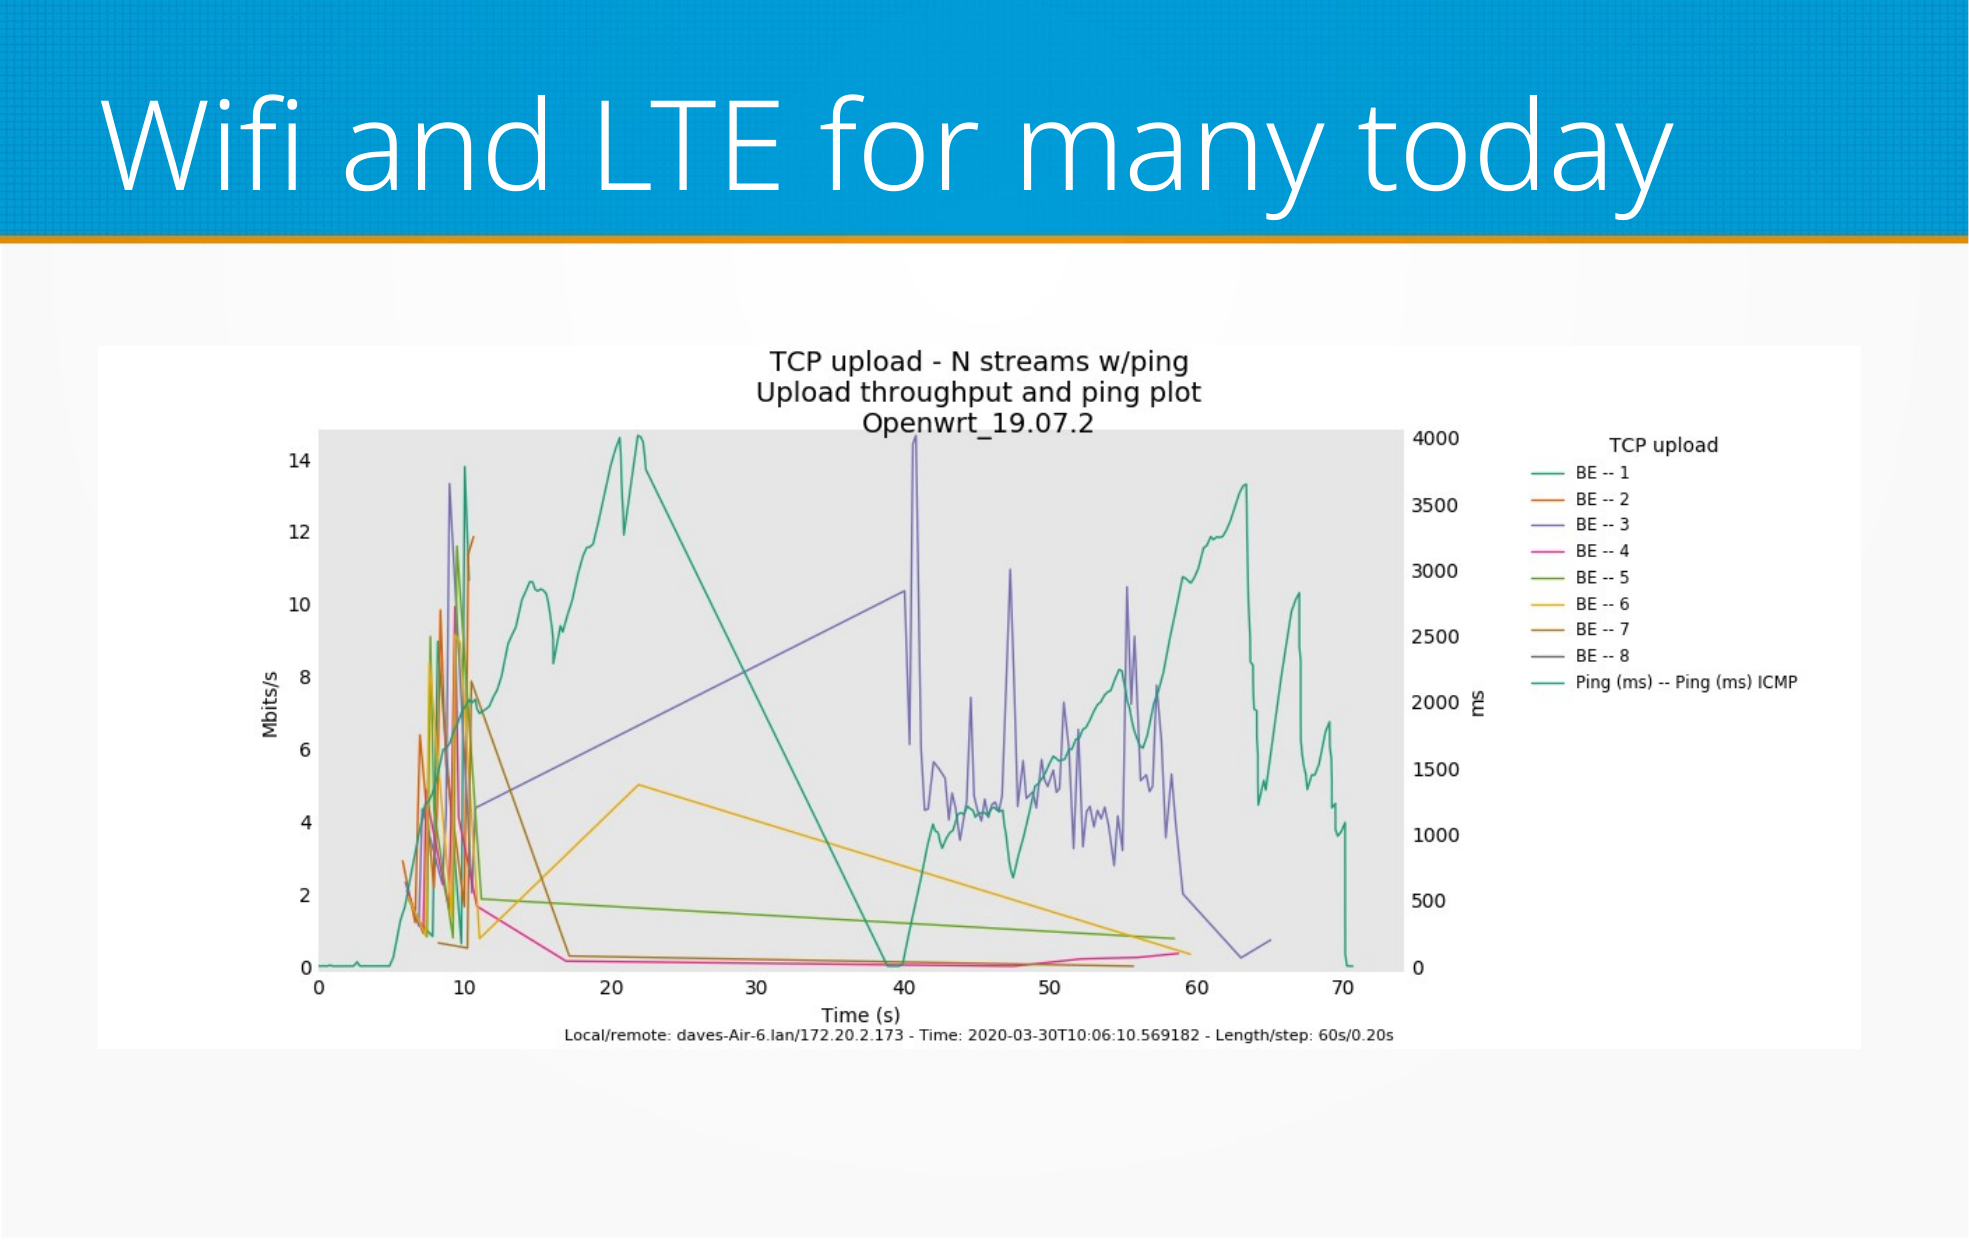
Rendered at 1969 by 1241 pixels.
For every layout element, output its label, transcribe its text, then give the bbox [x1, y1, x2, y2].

title Wifi and LTE for many today [98, 19, 1870, 227]
picture [0, 233, 1969, 1241]
